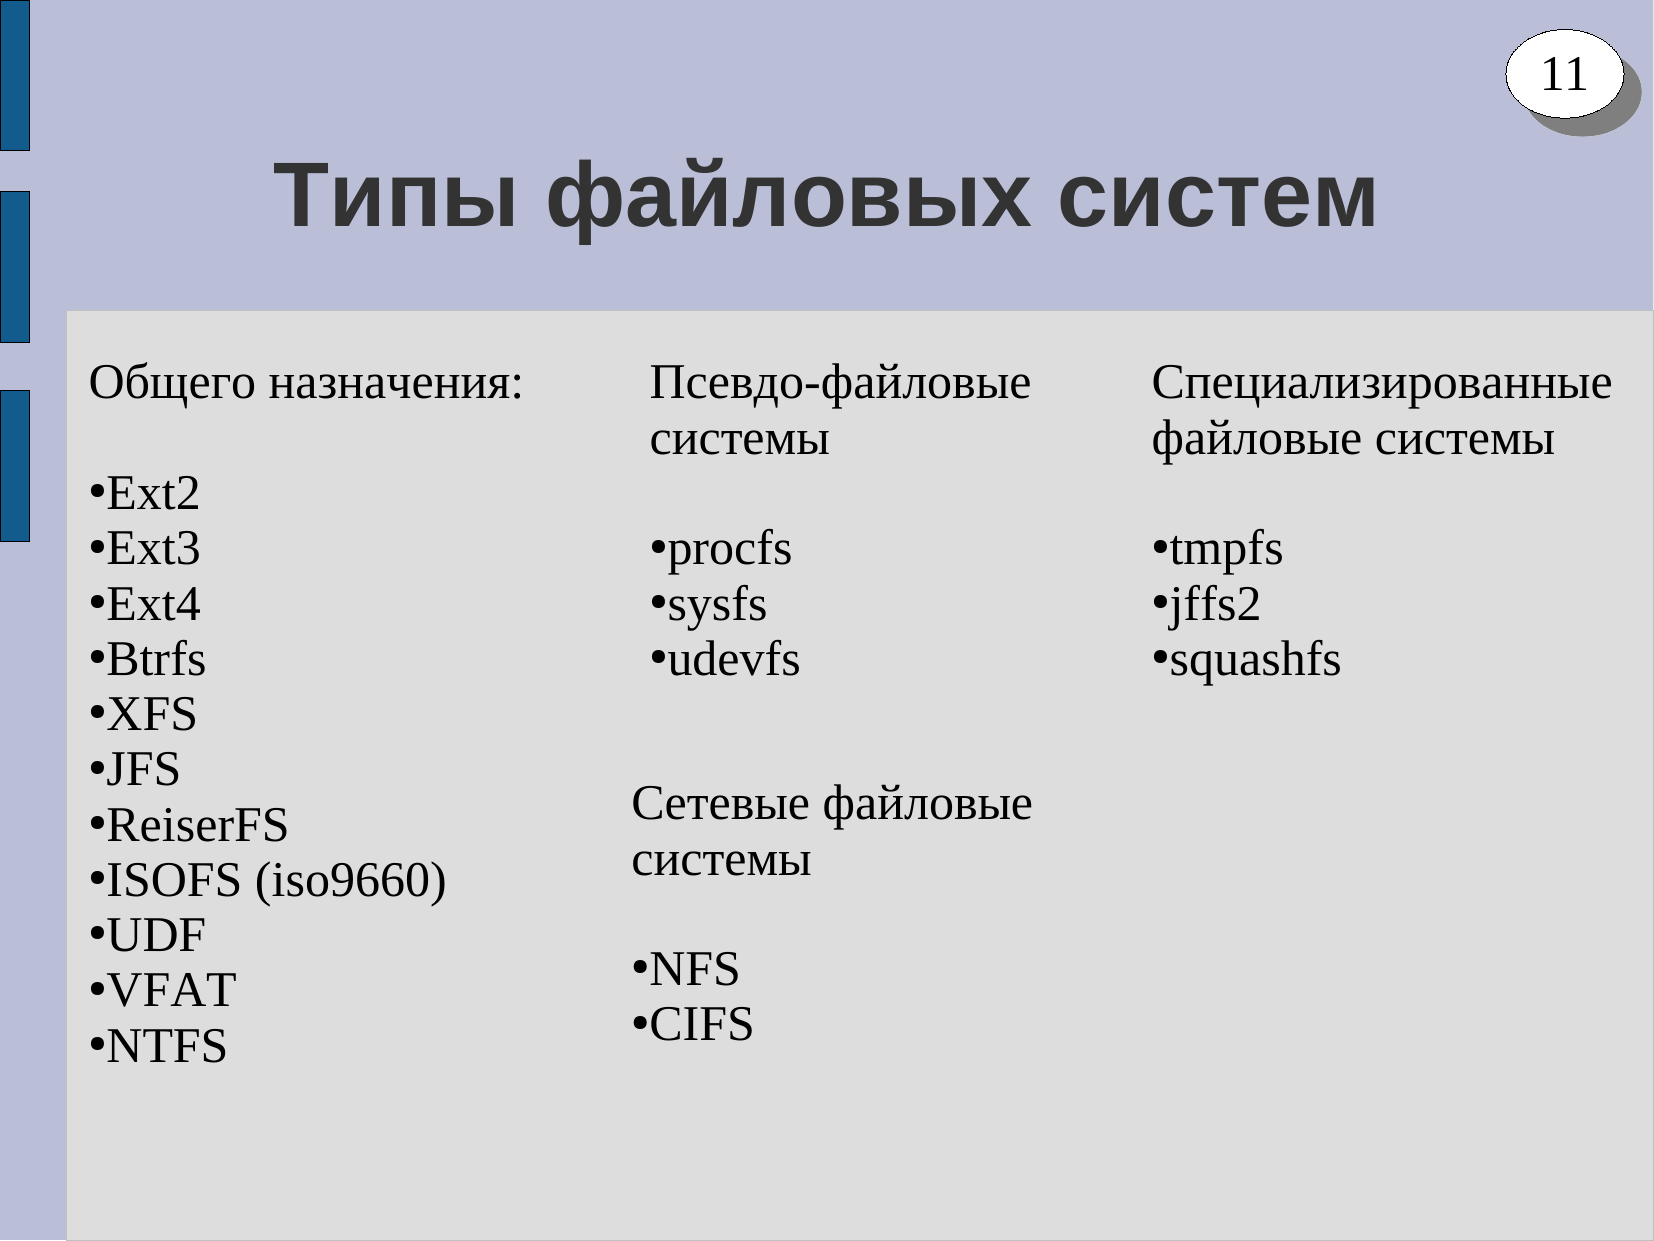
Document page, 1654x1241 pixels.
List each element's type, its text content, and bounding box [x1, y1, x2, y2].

text_box Сетевые файловые системы NFS CIFS [631, 775, 1034, 1052]
text_box Псевдо-файловые системы procfs sysfs udevfs [649, 354, 1032, 687]
text_box Специализированные файловые системы tmpfs jffs2 squashfs [1151, 354, 1613, 687]
text_box 11 [1505, 29, 1625, 119]
text_box Общего назначения: Ext2 Ext3 Ext4 Btrfs XFS JFS ReiserFS ISOFS (iso9660) UDF VFAT NTFS [88, 354, 525, 1073]
title Типы файловых систем [121, 91, 1534, 299]
